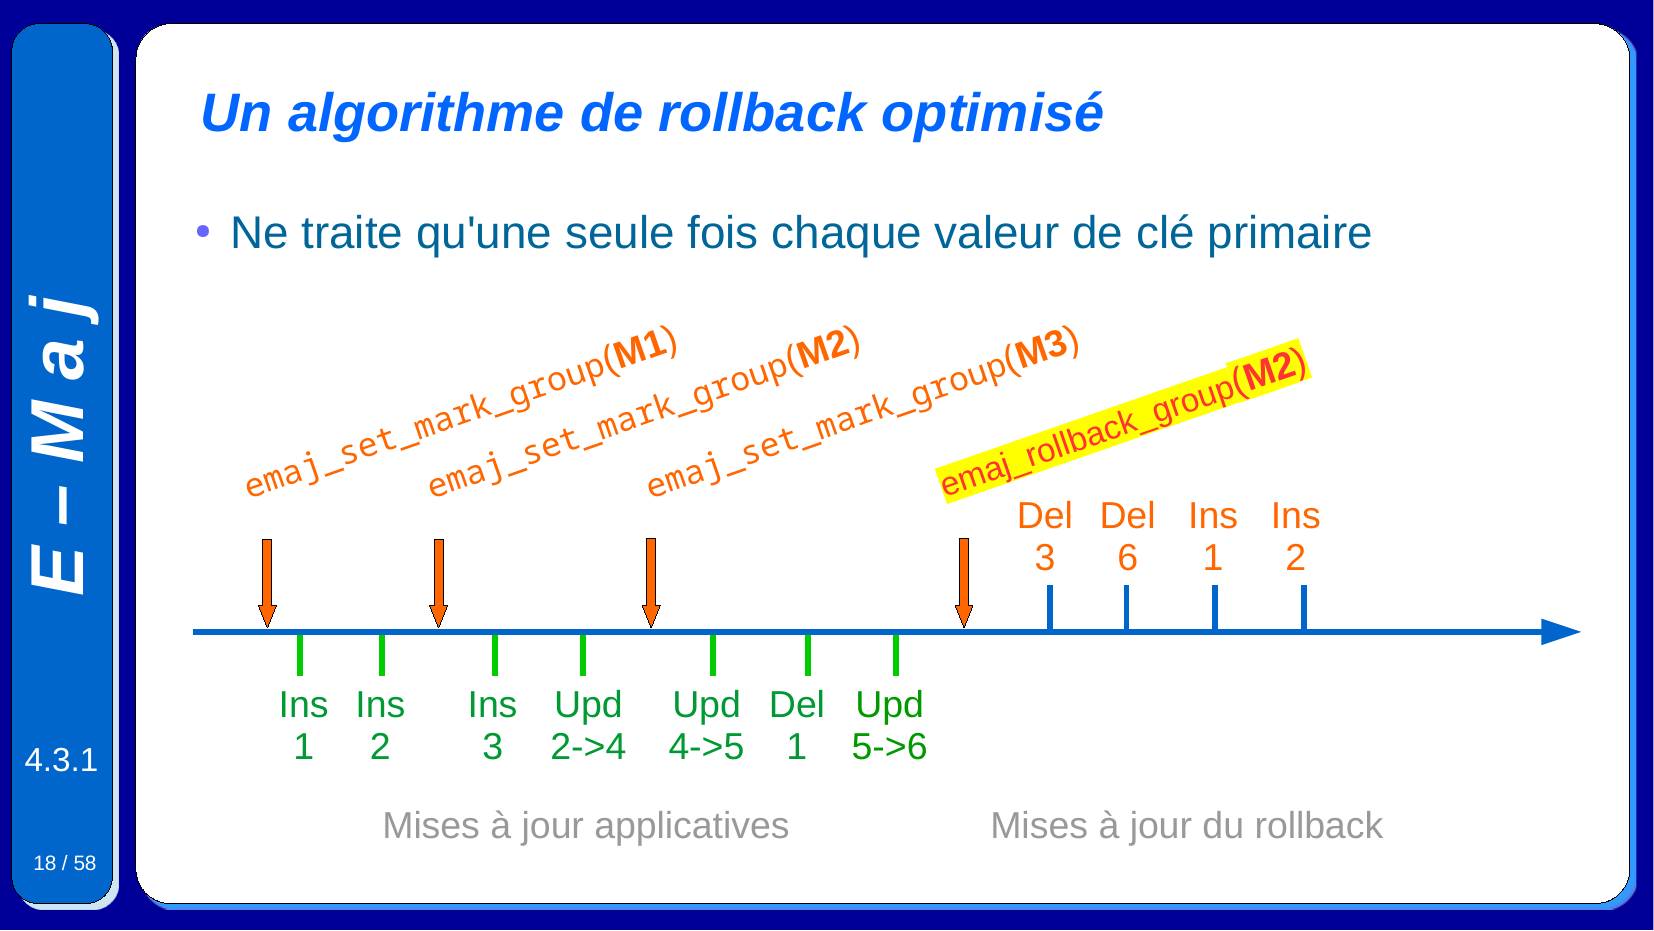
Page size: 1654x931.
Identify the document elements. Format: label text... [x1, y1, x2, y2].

text_box Del 6 [1084, 487, 1187, 588]
text_box Ins 3 [452, 676, 535, 777]
text_box [258, 539, 277, 628]
text_box Ins 2 [340, 676, 432, 777]
text_box Del 3 [1002, 487, 1084, 588]
text_box [429, 539, 448, 628]
text_box Mises à jour applicatives [367, 796, 805, 854]
text_box [955, 538, 973, 628]
text_box Upd 5->6 [836, 676, 962, 777]
text_box emaj_rollback_group(M2) [917, 313, 1369, 530]
text_box Ins 1 [1187, 487, 1256, 588]
text_box Upd 2->4 [535, 676, 653, 777]
text_box [642, 538, 661, 628]
text_box emaj_set_mark_group(M1) [220, 302, 700, 530]
text_box Upd 4->5 [653, 676, 779, 777]
list Ne traite qu'une seule fois chaque valeur de clé primaire [177, 206, 1587, 827]
text_box Ins 1 [263, 676, 340, 777]
text_box Del 1 [779, 676, 836, 777]
text_box Mises à jour du rollback [975, 796, 1399, 854]
title Un algorithme de rollback optimisé [200, 34, 1575, 191]
text_box Ins 2 [1256, 487, 1347, 588]
text_box emaj_set_mark_group(M3) [622, 302, 1105, 530]
text_box emaj_set_mark_group(M2) [403, 302, 887, 530]
